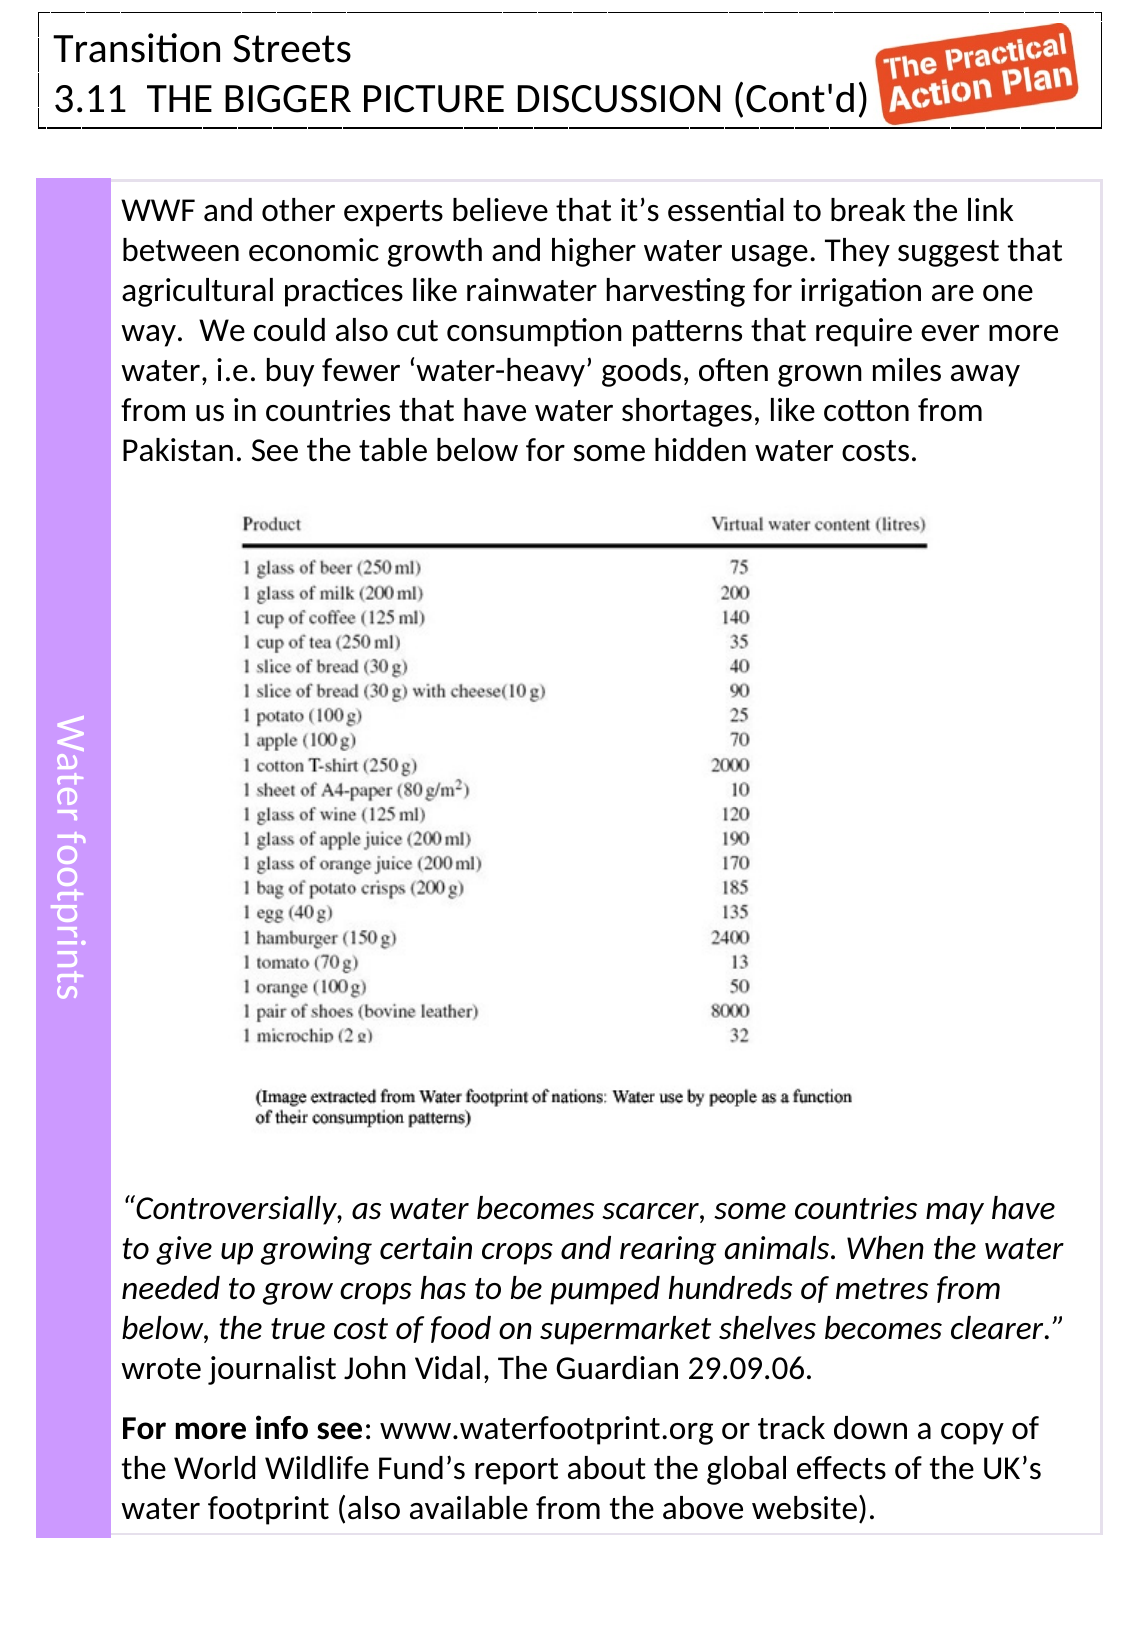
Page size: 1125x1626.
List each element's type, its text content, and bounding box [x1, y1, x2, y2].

text_box Transition Streets 3.11 THE BIGGER PICTURE DISCUSSION (Cont'd) [38, 12, 1102, 129]
picture [228, 505, 941, 1138]
text_box WWF and other experts believe that it’s essential to break the link between economic growth and higher water usage. They suggest that agricultural practices like rainwater harvesting for irrigation are one way. We could also cut consumption patterns that require ever more water, i.e. buy fewer ‘water-heavy’ goods, often grown miles away from us in countries that have water shortages, like cotton from Pakistan. See the table below for some hidden water costs. “Controversially, as water becomes scarcer, some countries may have to give up growing certain crops and rearing animals. When the water needed to grow crops has to be pumped hundreds of metres from below, the true cost of food on supermarket shelves becomes clearer.” wrote journalist John Vidal, The Guardian 29.09.06. For more info see: www.waterfootprint.org or track down a copy of the World Wildlife Fund’s report about the global effects of the UK’s water footprint (also available from the above website). [110, 180, 1102, 1535]
text_box Water footprints [38, 180, 110, 1536]
